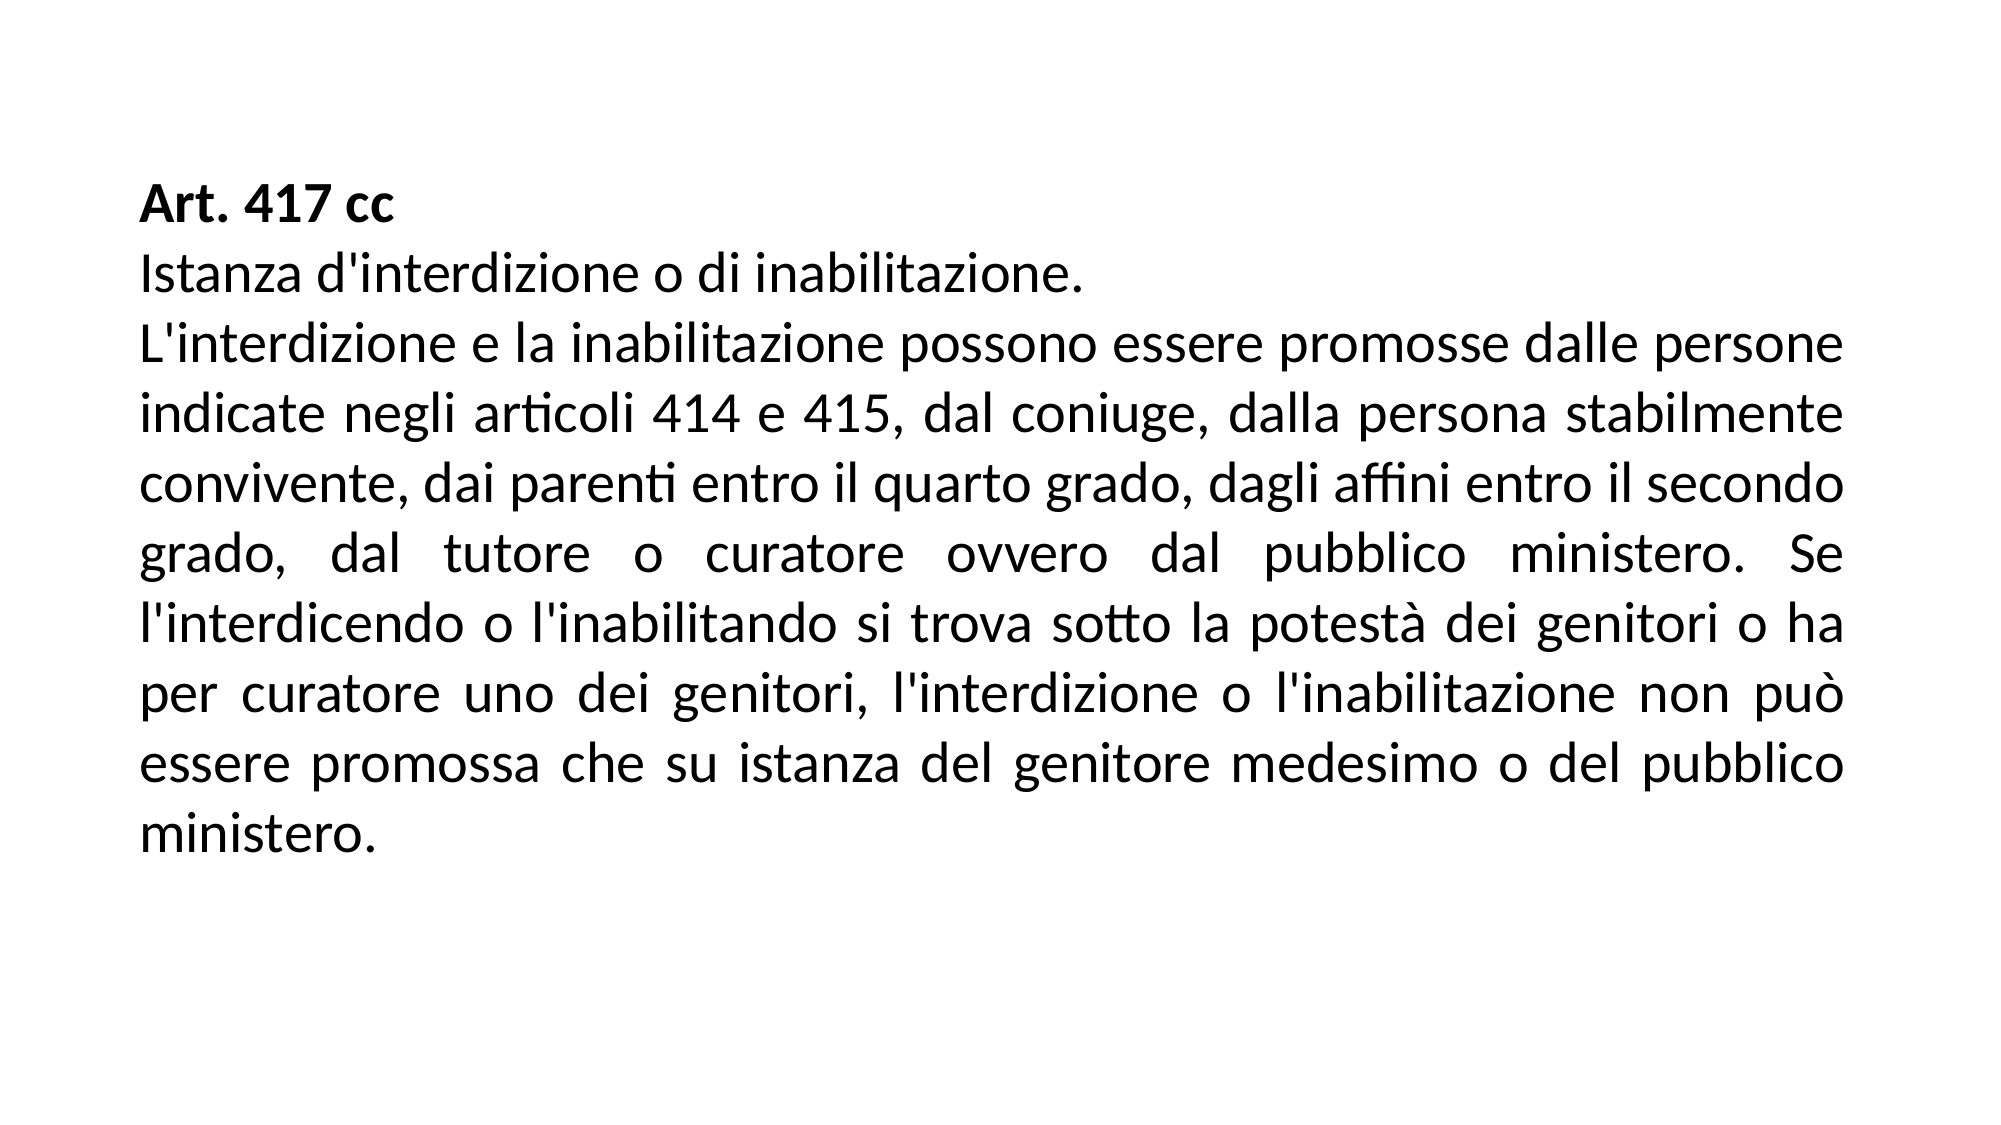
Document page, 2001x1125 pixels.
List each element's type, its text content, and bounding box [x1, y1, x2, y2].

text_box Art. 417 cc Istanza d'interdizione o di inabilitazione. L'interdizione e la inabilitazione possono essere promosse dalle persone indicate negli articoli 414 e 415, dal coniuge, dalla persona stabilmente convivente, dai parenti entro il quarto grado, dagli affini entro il secondo grado, dal tutore o curatore ovvero dal pubblico ministero. Se l'interdicendo o l'inabilitando si trova sotto la potestà dei genitori o ha per curatore uno dei genitori, l'interdizione o l'inabilitazione non può essere promossa che su istanza del genitore medesimo o del pubblico ministero. [124, 157, 1861, 871]
